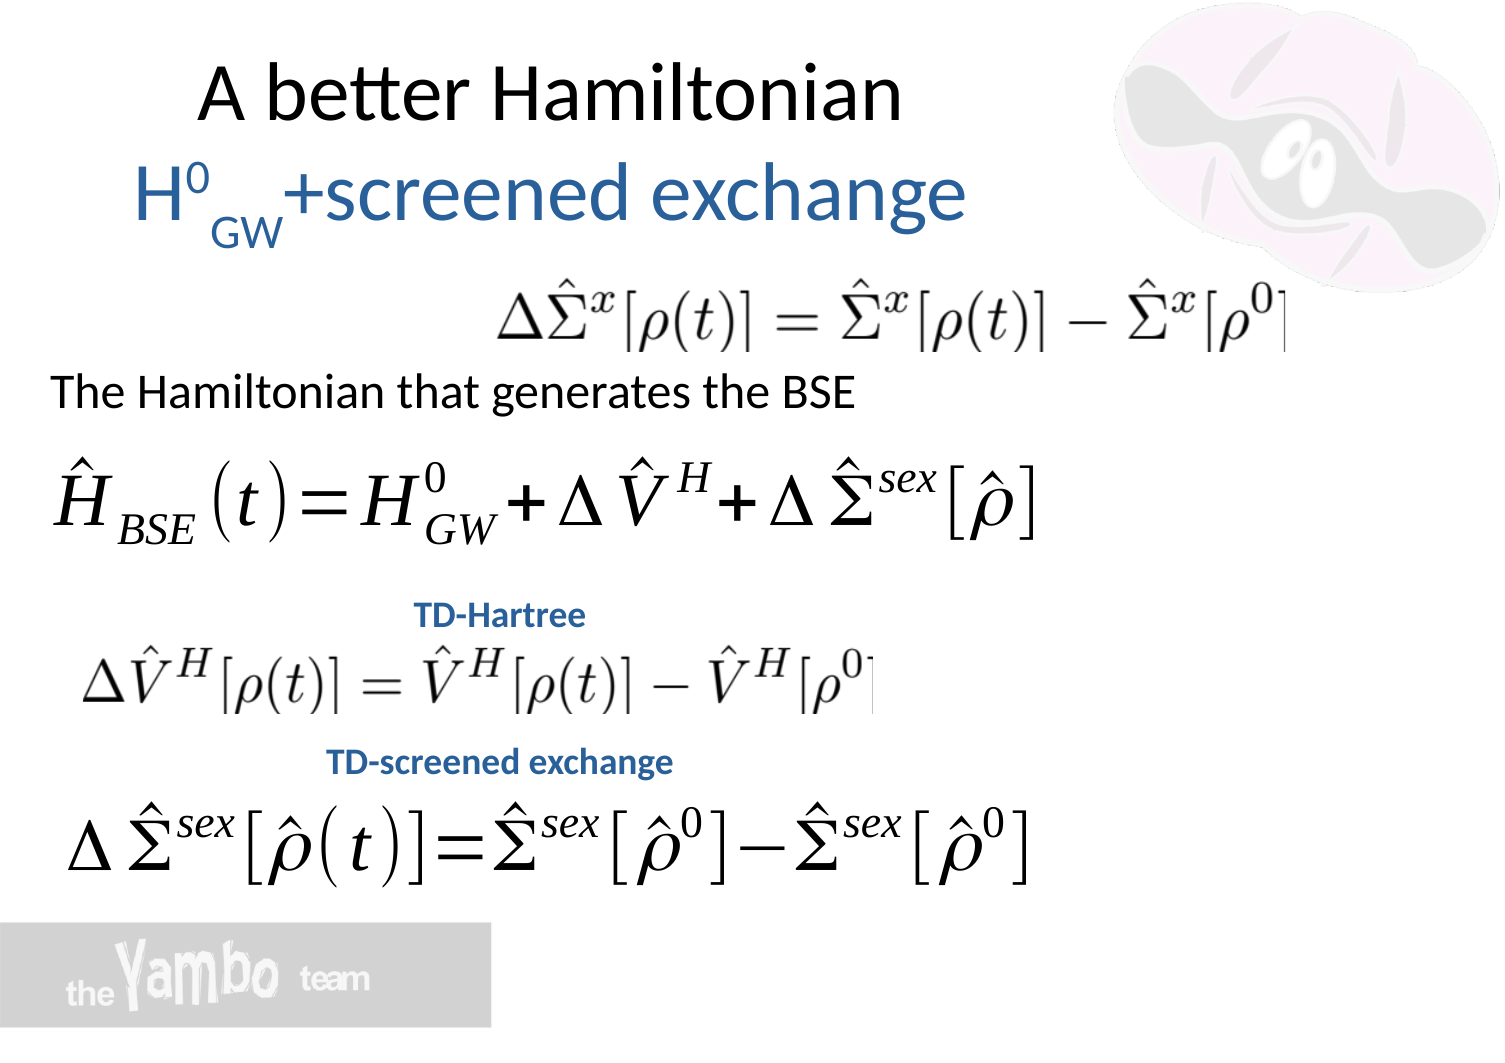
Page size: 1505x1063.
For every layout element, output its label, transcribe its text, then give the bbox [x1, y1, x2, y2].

text_box A better Hamiltonian H0GW+screened exchange [22, 29, 1080, 266]
chart [30, 450, 1059, 556]
text_box TD-screened exchange [300, 739, 701, 792]
text_box TD-Hartree [300, 591, 701, 645]
chart [47, 795, 1051, 895]
picture [0, 0, 1504, 1063]
text_box The Hamiltonian that generates the BSE [35, 351, 971, 427]
